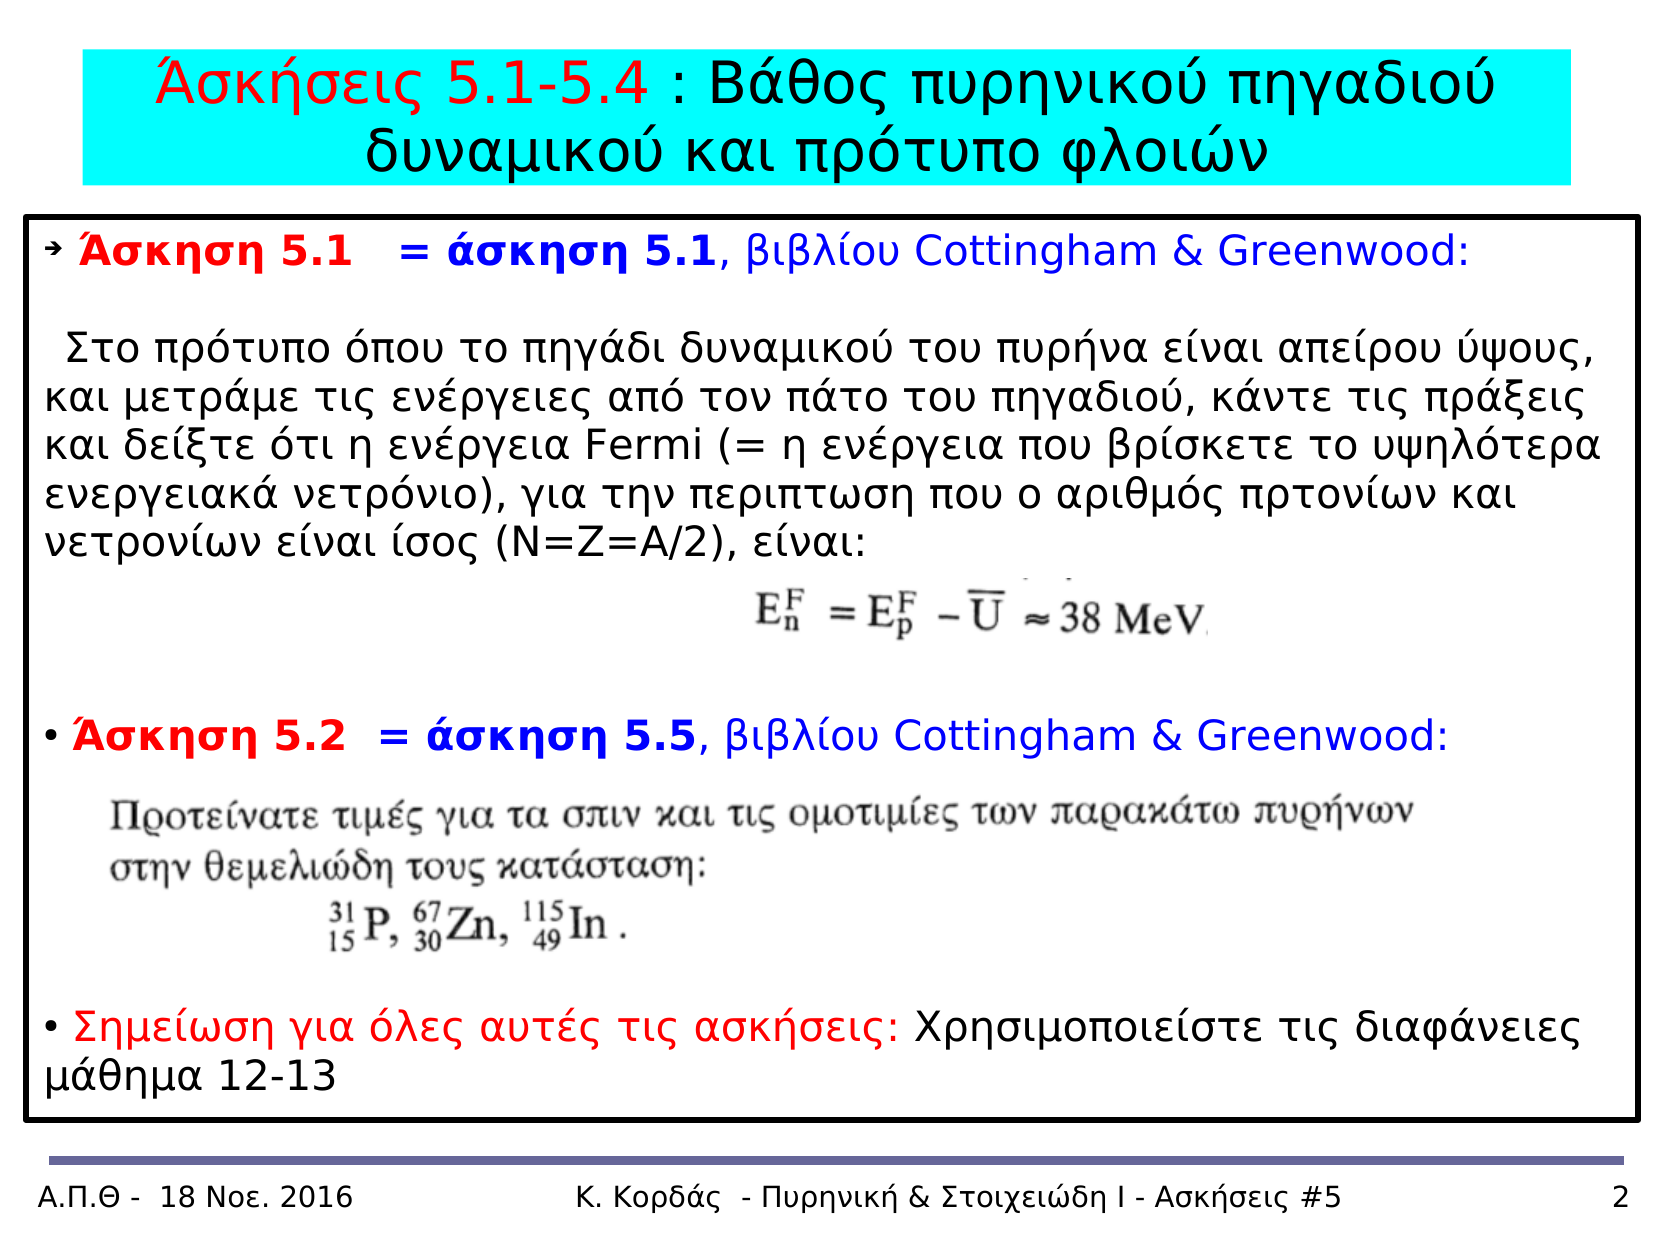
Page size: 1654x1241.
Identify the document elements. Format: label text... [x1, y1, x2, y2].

text_box Άσκηση 5.1 = άσκηση 5.1, βιβλίου Cottingham & Greenwood: Στο πρότυπο όπου το πηγάδι δυναμικού του πυρήνα είναι απείρου ύψους, και μετράμε τις ενέργειες από τον πάτο του πηγαδιού, κάντε τις πράξεις και δείξτε ότι η ενέργεια Fermi (= η ενέργεια που βρίσκετε το υψηλότερα ενεργειακά νετρόνιο), για την περιπτωση που ο αριθμός πρτονίων και νετρονίων είναι ίσος (Ν=Ζ=Α/2), είναι: Άσκηση 5.2 = άσκηση 5.5, βιβλίου Cottingham & Greenwood: Σημείωση για όλες αυτές τις ασκήσεις: Χρησιμοποιείστε τις διαφάνειες μάθημα 12-13 [25, 216, 1639, 1120]
picture [750, 578, 1208, 646]
title Άσκήσεις 5.1-5.4 : Βάθος πυρηνικού πηγαδιού δυναμικού και πρότυπο φλοιών [82, 49, 1571, 186]
picture [100, 783, 1426, 961]
